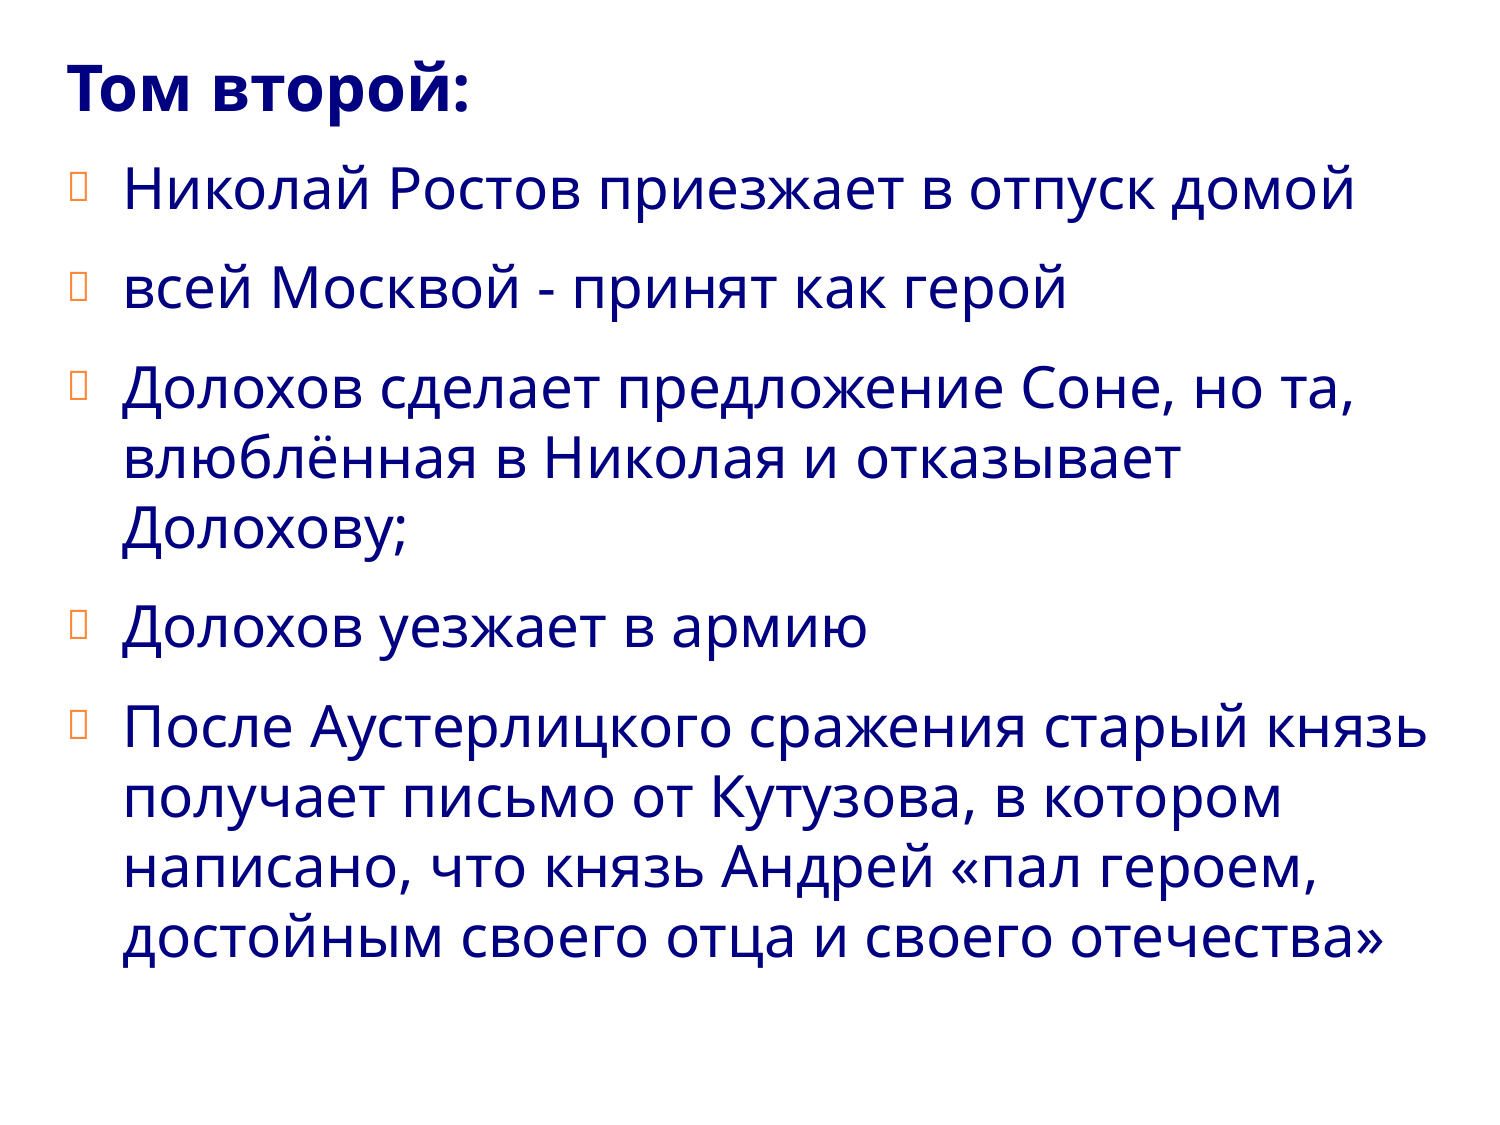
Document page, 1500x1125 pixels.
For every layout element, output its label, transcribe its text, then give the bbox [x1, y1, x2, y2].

list Николай Ростов приезжает в отпуск домой всей Москвой - принят как герой Долохов сделает предложение Соне, но та, влюблённая в Николая и отказывает Долоховy; Долохов уезжает в армию После Аустерлицкого сражения старый князь получает письмо от Кутузова, в котором написано, что князь Андрей «пал героем, достойным своего отца и своего отечества» [51, 143, 1477, 1125]
title Том второй: [51, 39, 1477, 143]
